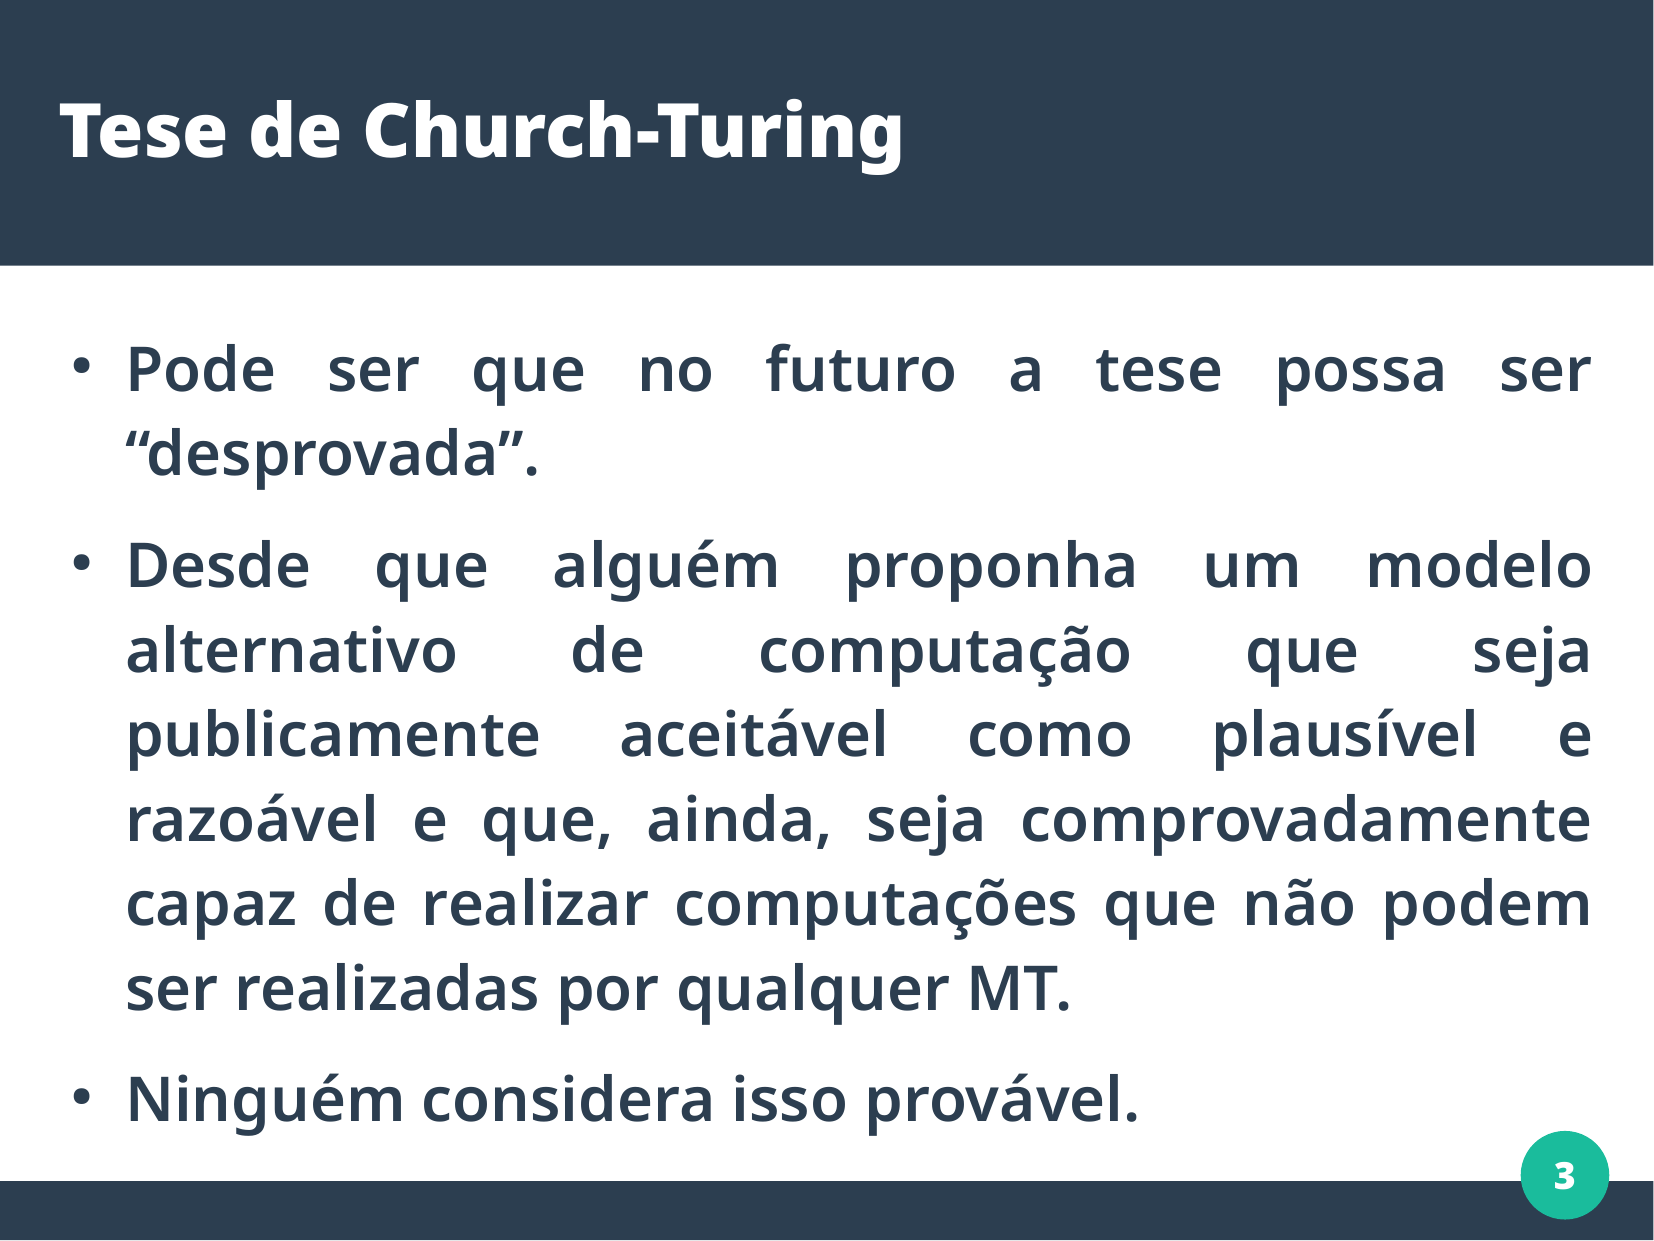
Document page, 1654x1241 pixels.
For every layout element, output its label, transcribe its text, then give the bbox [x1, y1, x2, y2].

title Tese de Church-Turing [59, 49, 1595, 207]
list Pode ser que no futuro a tese possa ser “desprovada”. Desde que alguém proponha um modelo alternativo de computação que seja publicamente aceitável como plausível e razoável e que, ainda, seja comprovadamente capaz de realizar computações que não podem ser realizadas por qualquer MT. Ninguém considera isso provável. [59, 324, 1595, 1152]
